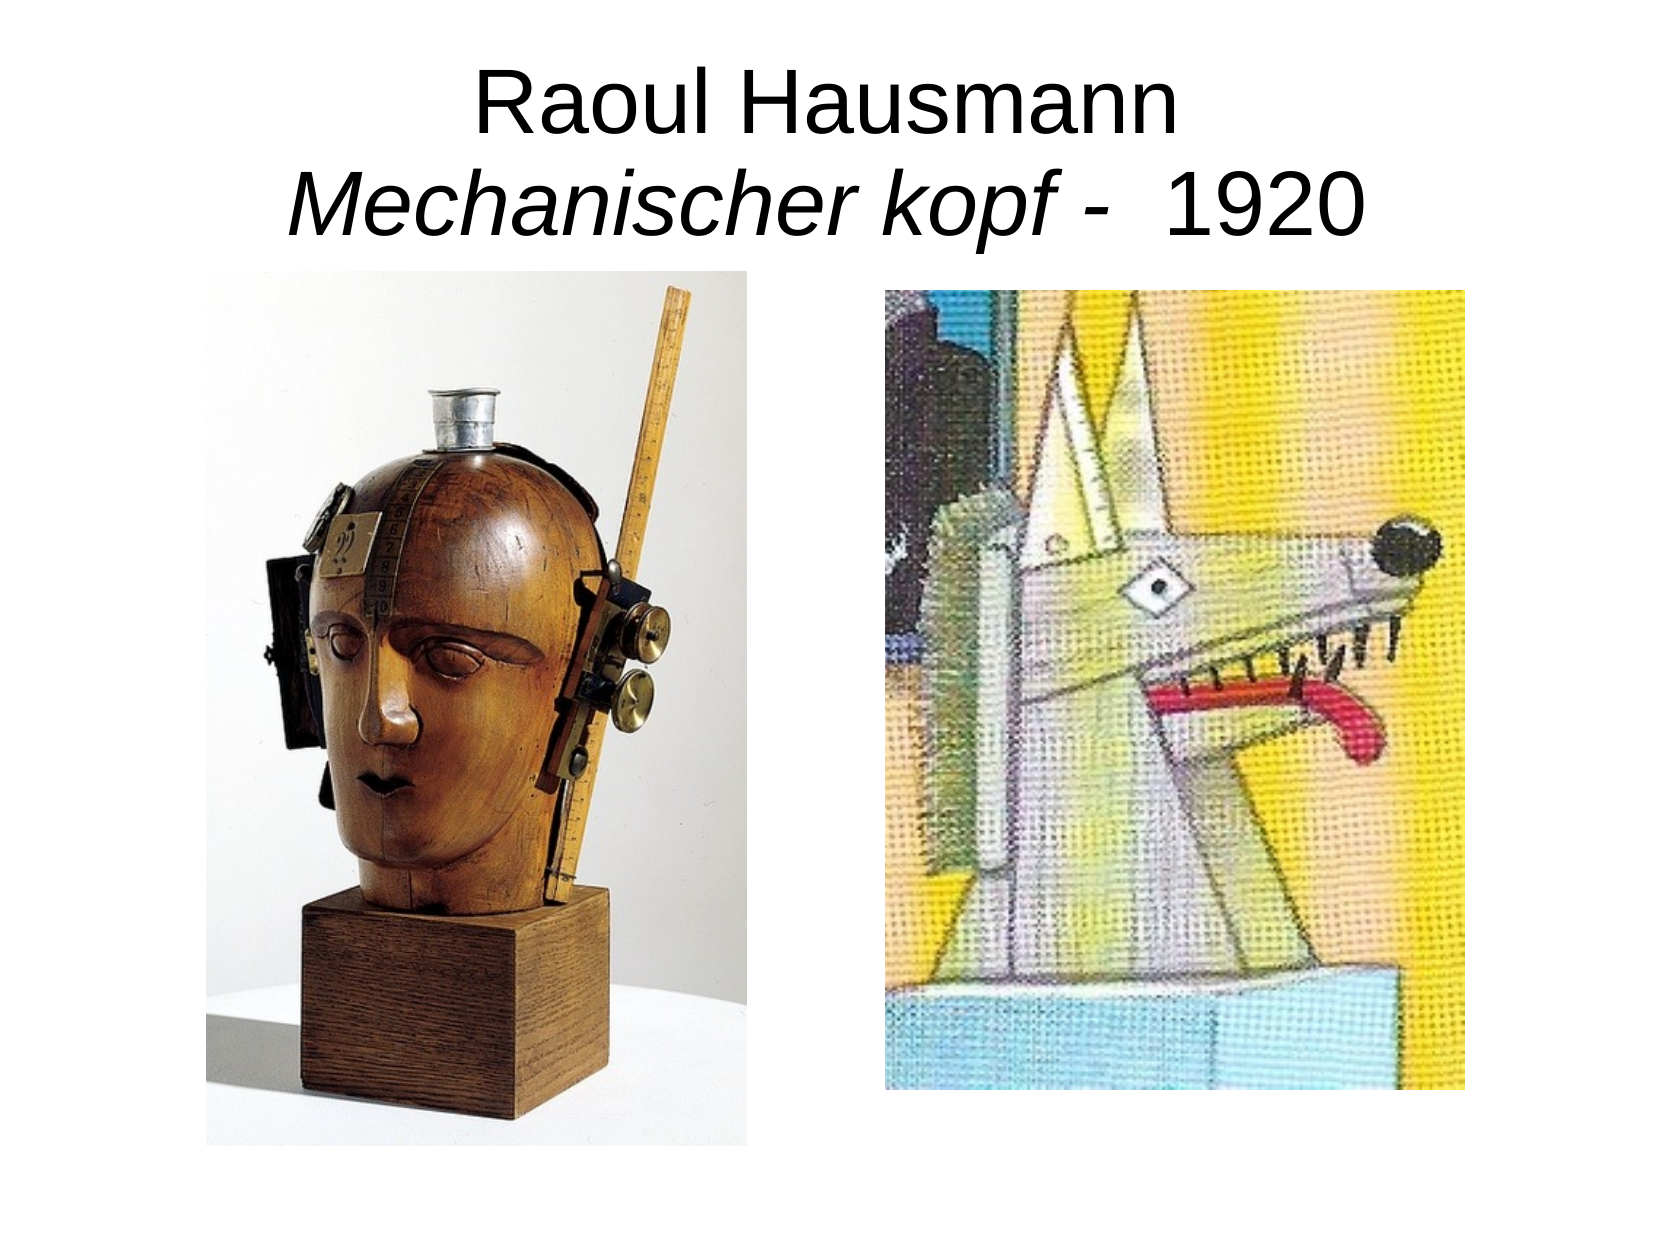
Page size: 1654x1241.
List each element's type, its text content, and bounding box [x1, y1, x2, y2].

title Raoul Hausmann Mechanischer kopf - 1920 [82, 49, 1571, 257]
picture [885, 290, 1465, 1090]
picture [206, 271, 747, 1146]
